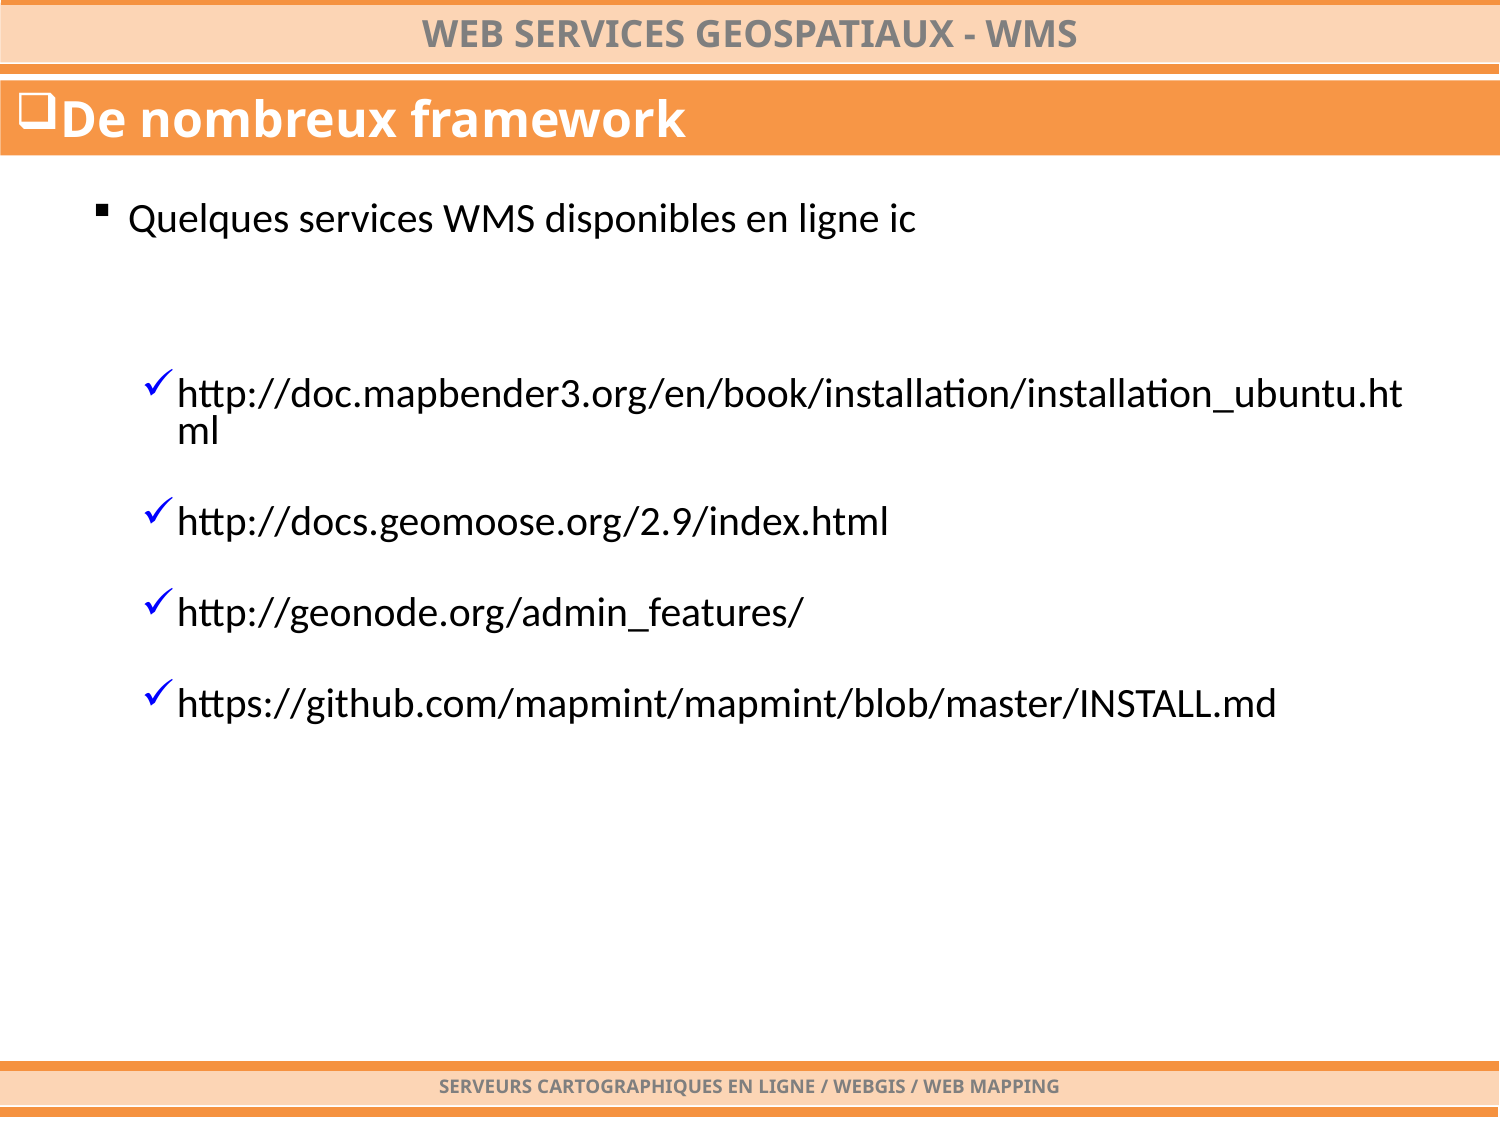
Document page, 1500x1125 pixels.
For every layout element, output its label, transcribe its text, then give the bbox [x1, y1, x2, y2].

text_box WEB SERVICES GEOSPATIAUX - WMS [0, 2, 1500, 63]
text_box De nombreux framework [0, 80, 1500, 156]
text_box http://doc.mapbender3.org/en/book/installation/installation_ubuntu.html http://docs.geomoose.org/2.9/index.html http://geonode.org/admin_features/ https://github.com/mapmint/mapmint/blob/master/INSTALL.md [126, 364, 1438, 599]
text_box SERVEURS CARTOGRAPHIQUES EN LIGNE / WEBGIS / WEB MAPPING [0, 1071, 1499, 1106]
text_box Quelques services WMS disponibles en ligne ic [78, 183, 1435, 249]
